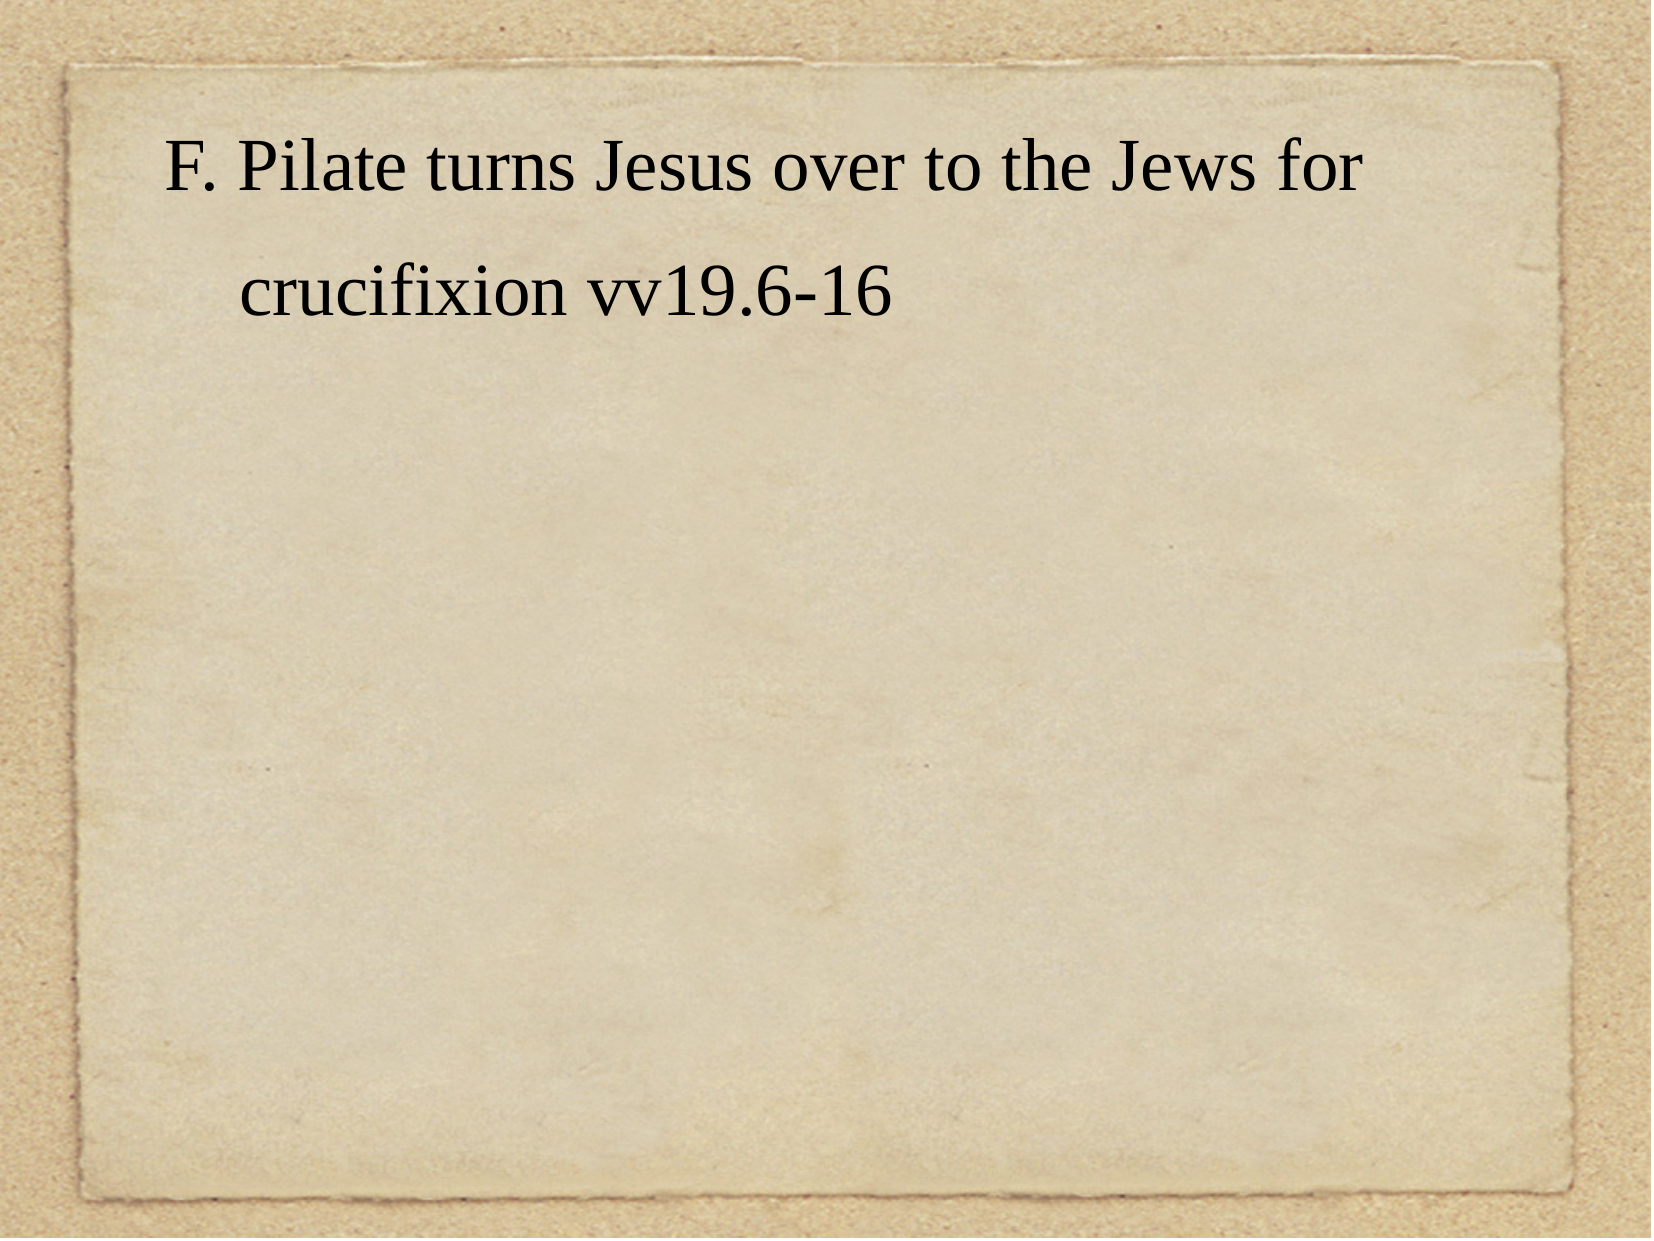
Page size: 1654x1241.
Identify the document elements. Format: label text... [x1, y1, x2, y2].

picture [0, 0, 1651, 1238]
text_box F. Pilate turns Jesus over to the Jews for crucifixion vv19.6-16 [75, 75, 1576, 1201]
